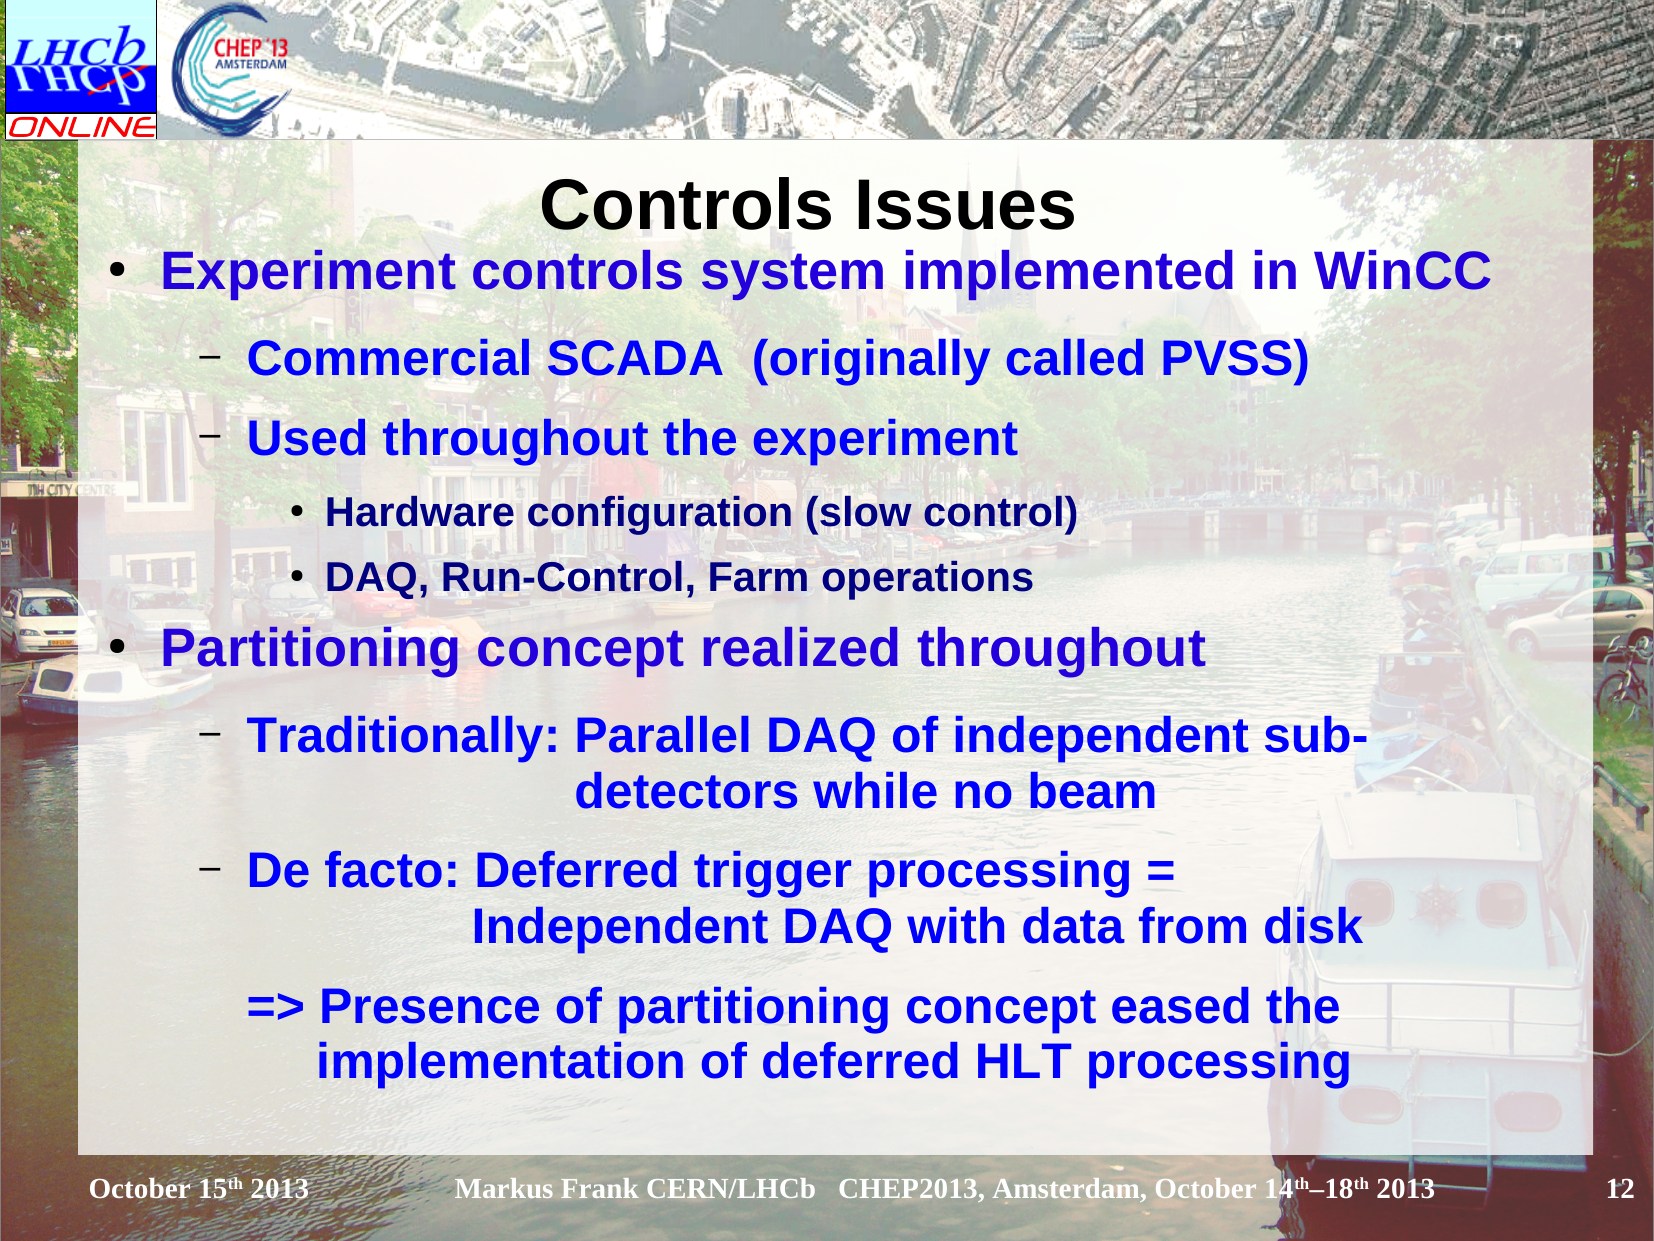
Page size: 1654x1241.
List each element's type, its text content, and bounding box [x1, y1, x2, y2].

picture [157, 0, 1654, 139]
picture [6, 0, 156, 112]
title Controls Issues [82, 139, 1536, 271]
list Experiment controls system implemented in WinCC Commercial SCADA (originally called PVSS) Used throughout the experiment Hardware configuration (slow control) DAQ, Run-Control, Farm operations Partitioning concept realized throughout Traditionally: Parallel DAQ of independent sub- detectors while no beam De facto: Deferred trigger processing = Independent DAQ with data from disk => Presence of partitioning concept eased the implementation of deferred HLT processing [90, 240, 1576, 1150]
picture [0, 0, 5, 139]
picture [6, 114, 156, 139]
